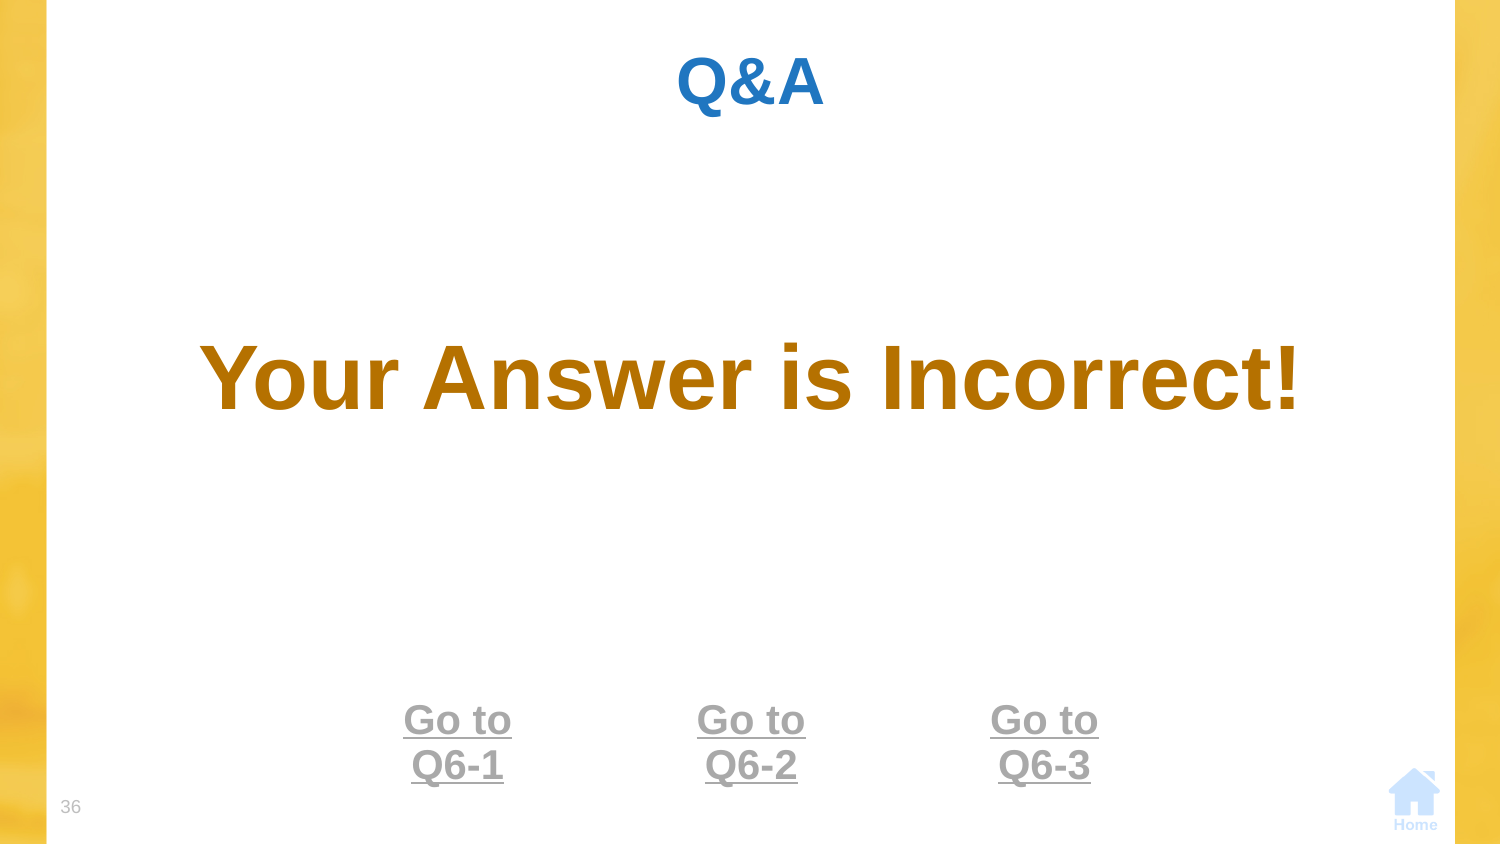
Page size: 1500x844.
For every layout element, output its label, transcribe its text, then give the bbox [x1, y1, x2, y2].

text_box Go to Q6-3 [938, 691, 1151, 783]
text_box Go to Q6-1 [351, 691, 564, 783]
title Q&A [441, 37, 1061, 129]
text_box Go to Q6-2 [645, 691, 858, 783]
text_box 36 [45, 783, 383, 829]
text_box Your Answer is Incorrect! [77, 276, 1425, 411]
